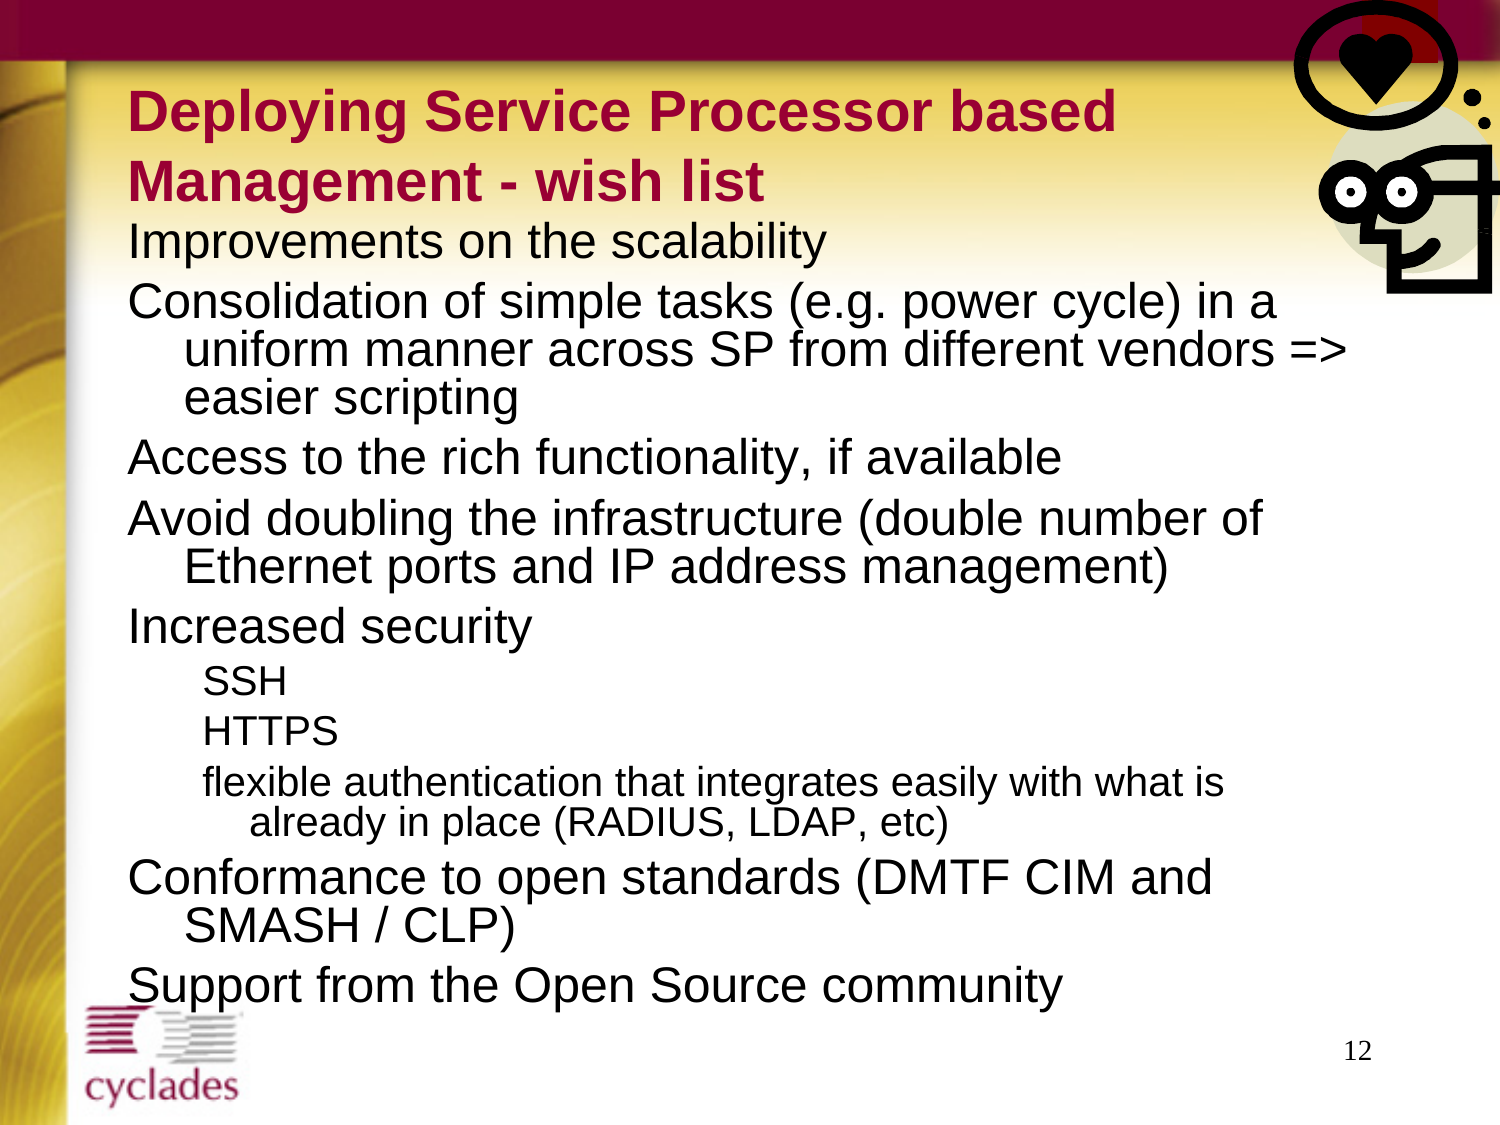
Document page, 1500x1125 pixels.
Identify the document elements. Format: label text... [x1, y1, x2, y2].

list Improvements on the scalability Consolidation of simple tasks (e.g. power cycle) in a uniform manner across SP from different vendors => easier scripting Access to the rich functionality, if available Avoid doubling the infrastructure (double number of Ethernet ports and IP address management) Increased security SSH HTTPS flexible authentication that integrates easily with what is already in place (RADIUS, LDAP, etc) Conformance to open standards (DMTF CIM and SMASH / CLP) Support from the Open Source community [112, 212, 1388, 1090]
picture [0, 0, 1500, 1125]
chart [1293, 0, 1500, 295]
title Deploying Service Processor based Management - wish list [112, 67, 1388, 212]
